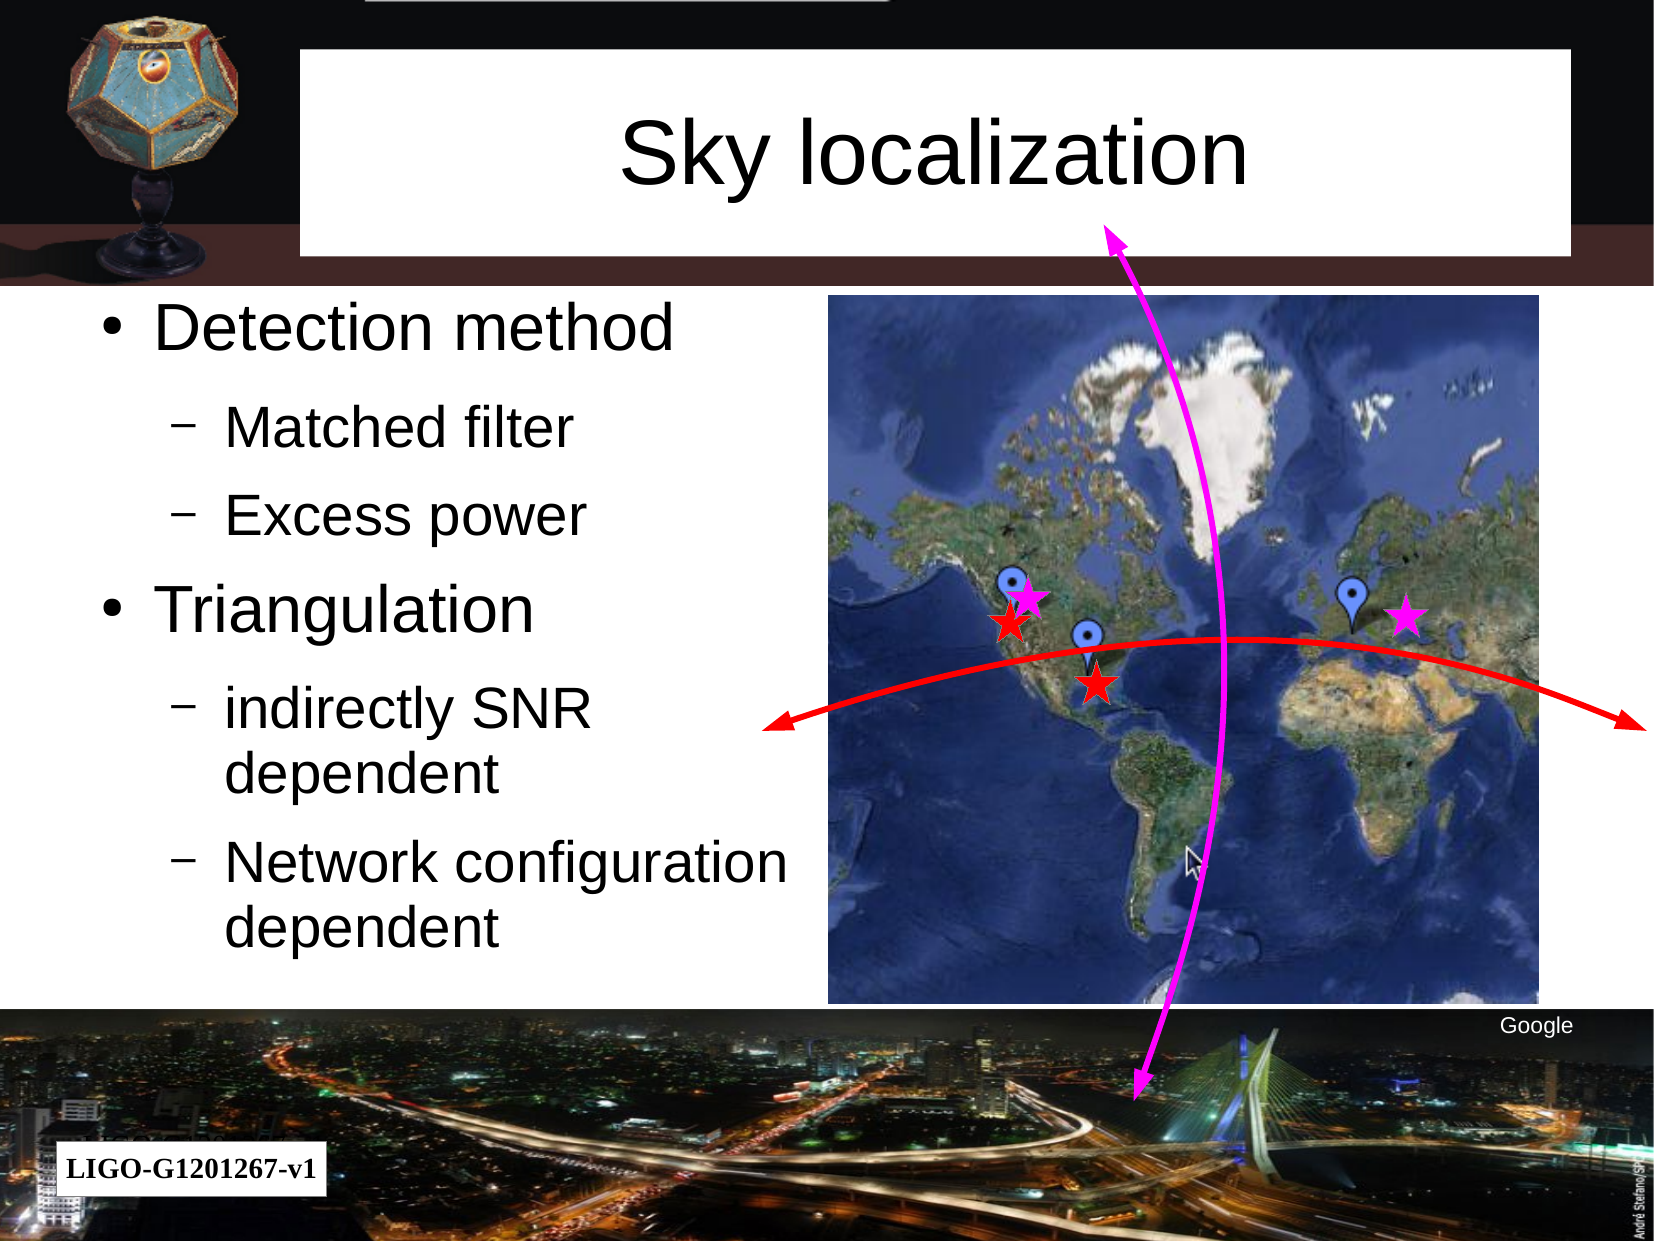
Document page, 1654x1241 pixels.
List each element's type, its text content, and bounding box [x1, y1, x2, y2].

text_box [987, 574, 1051, 643]
title Sky localization [300, 49, 1571, 257]
picture [1145, 295, 1539, 685]
picture [0, 1009, 1654, 1241]
picture [828, 295, 1220, 705]
list Detection method Matched filter Excess power Triangulation indirectly SNR dependent Network configuration dependent [82, 290, 793, 1010]
picture [1171, 643, 1539, 1004]
text_box Google [1485, 1005, 1606, 1046]
picture [0, 0, 1654, 286]
picture [828, 643, 1221, 1004]
text_box [1074, 659, 1120, 705]
text_box [1383, 592, 1429, 638]
